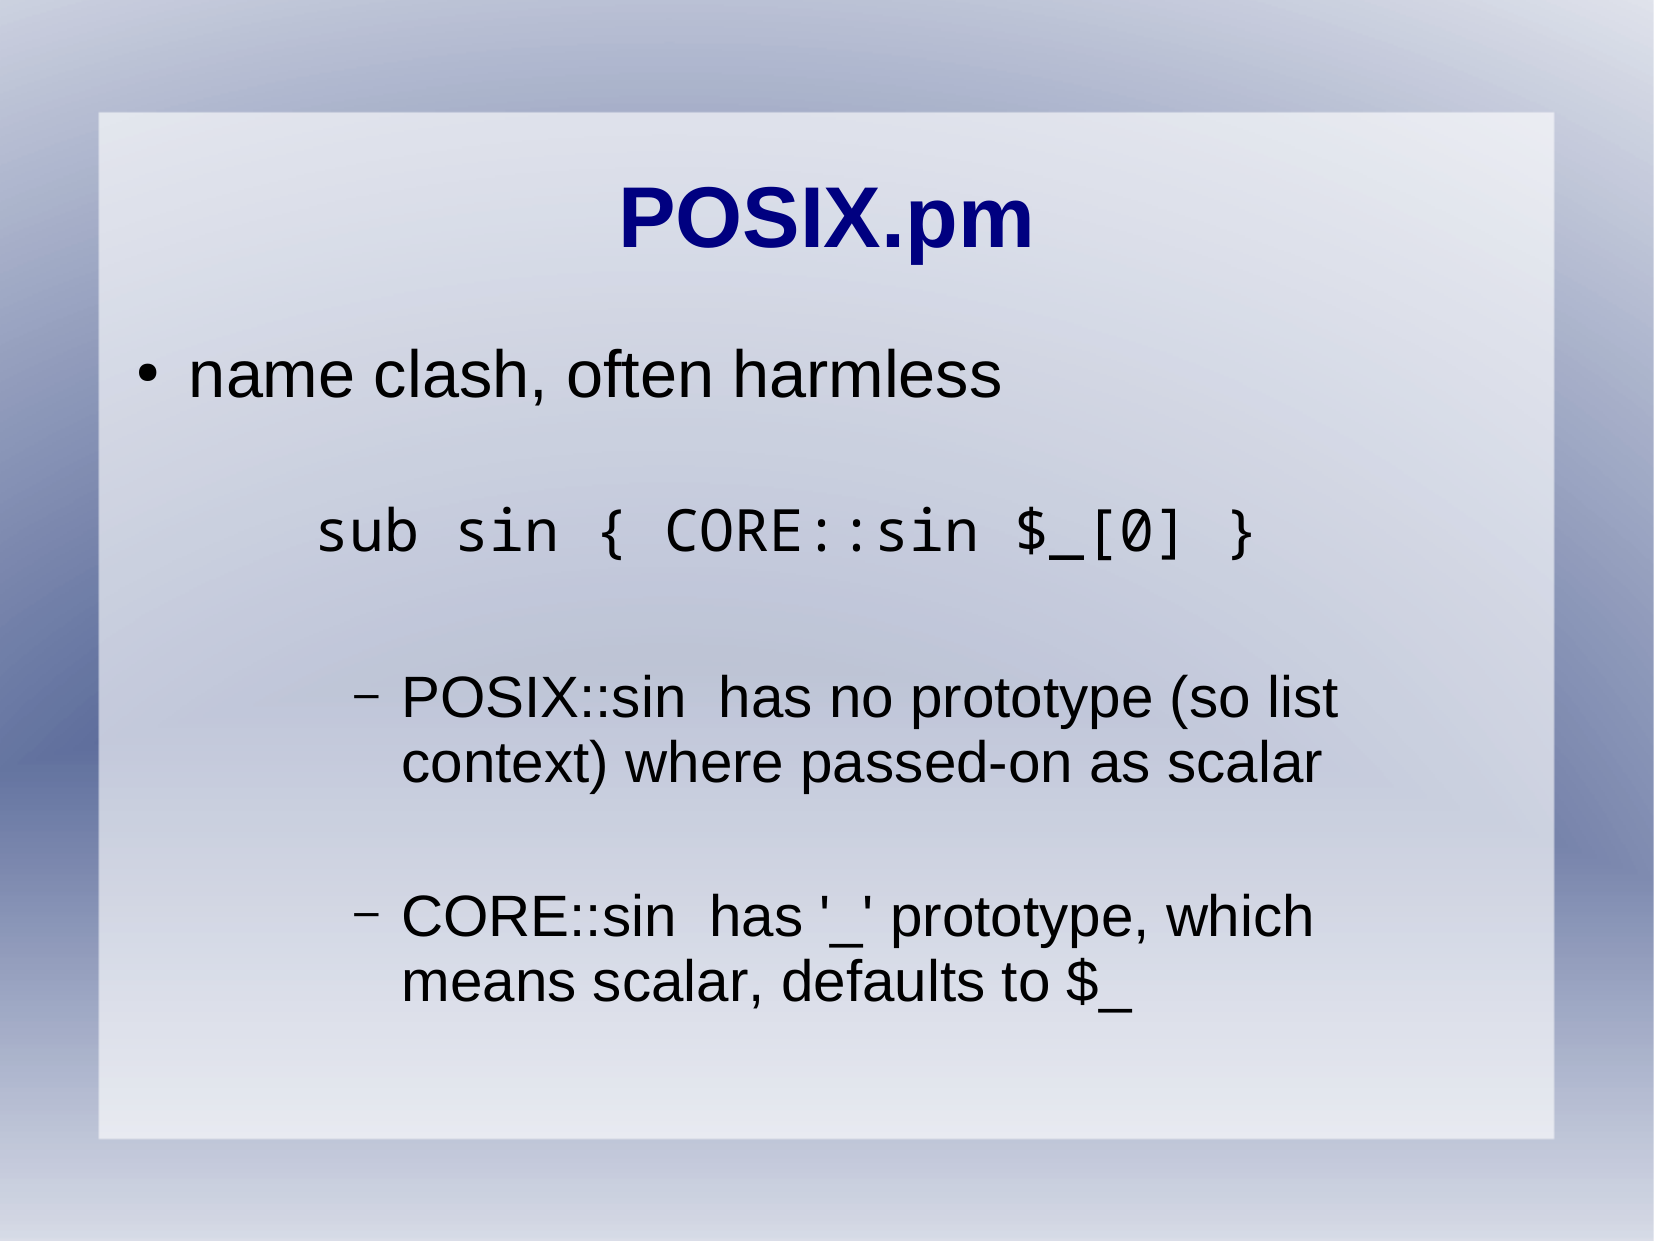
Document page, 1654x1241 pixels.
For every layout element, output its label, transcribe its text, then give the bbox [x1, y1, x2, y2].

list name clash, often harmless POSIX::sin has no prototype (so list context) where passed-on as scalar CORE::sin has '_' prototype, which means scalar, defaults to $_ [118, 336, 1506, 1156]
picture [0, 0, 1654, 1241]
text_box sub sin { CORE::sin $_[0] } [300, 482, 1275, 565]
title POSIX.pm [118, 114, 1536, 322]
